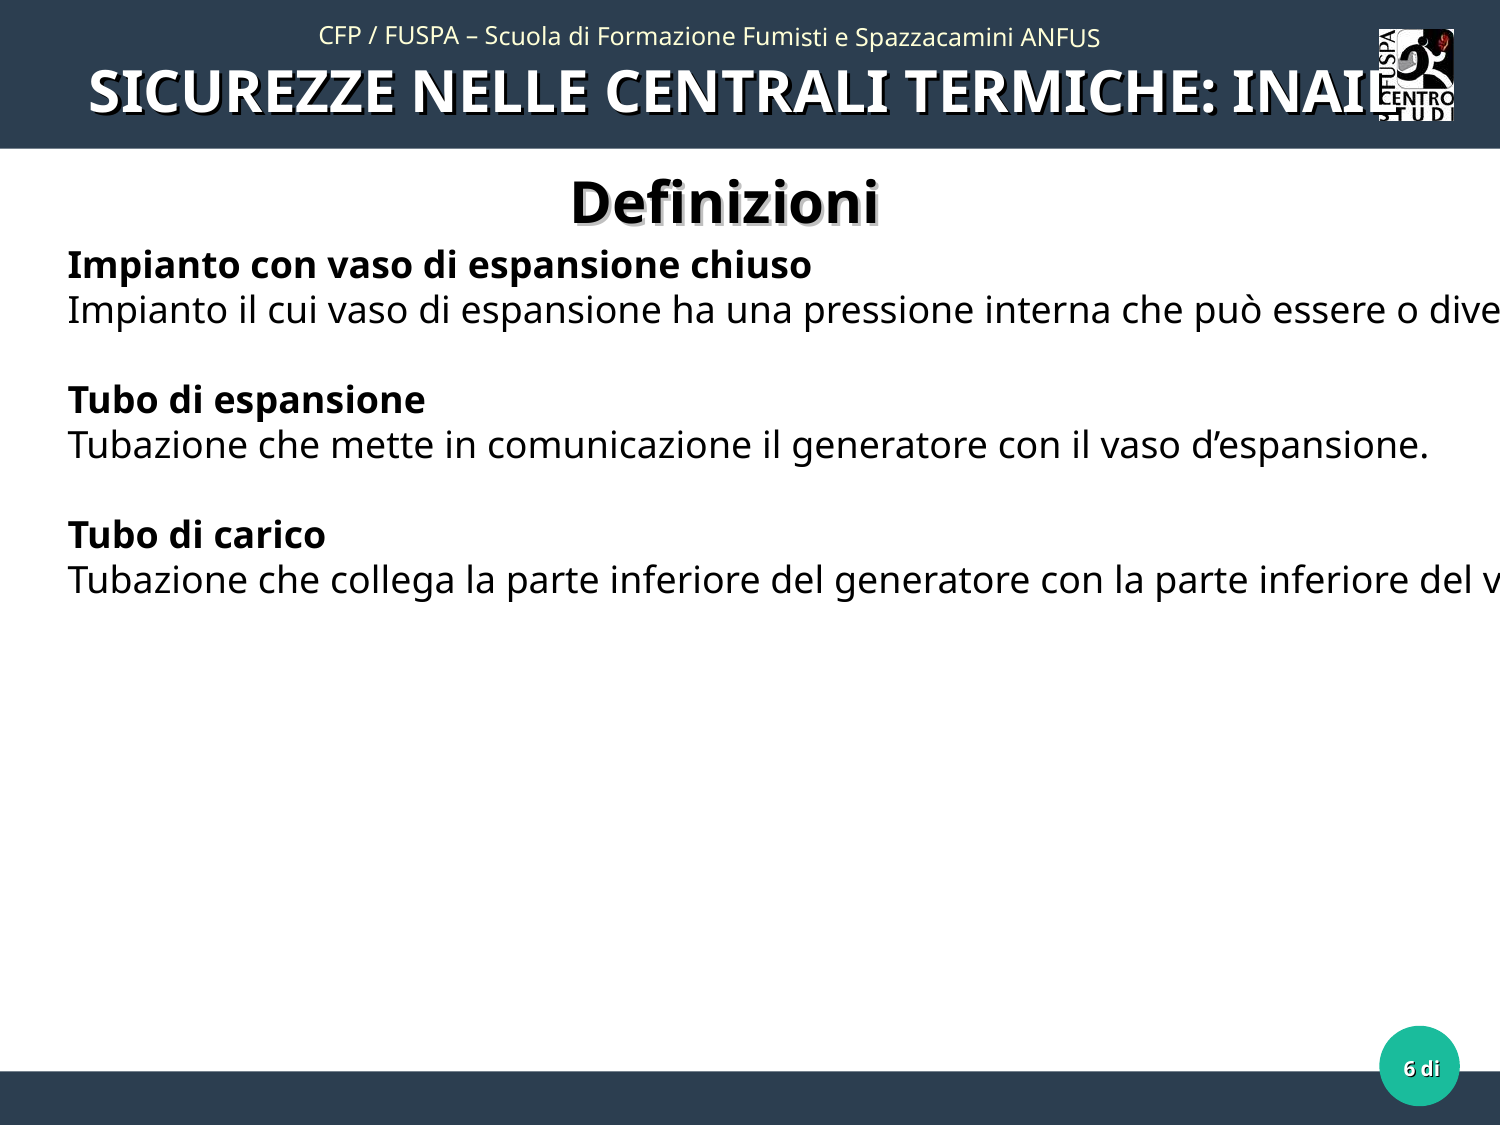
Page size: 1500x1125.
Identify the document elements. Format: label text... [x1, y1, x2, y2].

title Definizioni [67, 159, 1384, 241]
text_box Impianto con vaso di espansione chiuso Impianto il cui vaso di espansione ha una pressione interna che può essere o divenire superiore a quella atmosferica. Tubo di espansione Tubazione che mette in comunicazione il generatore con il vaso d’espansione. Tubo di carico Tubazione che collega la parte inferiore del generatore con la parte inferiore del vaso d’espansione aperto. [67, 241, 1459, 748]
